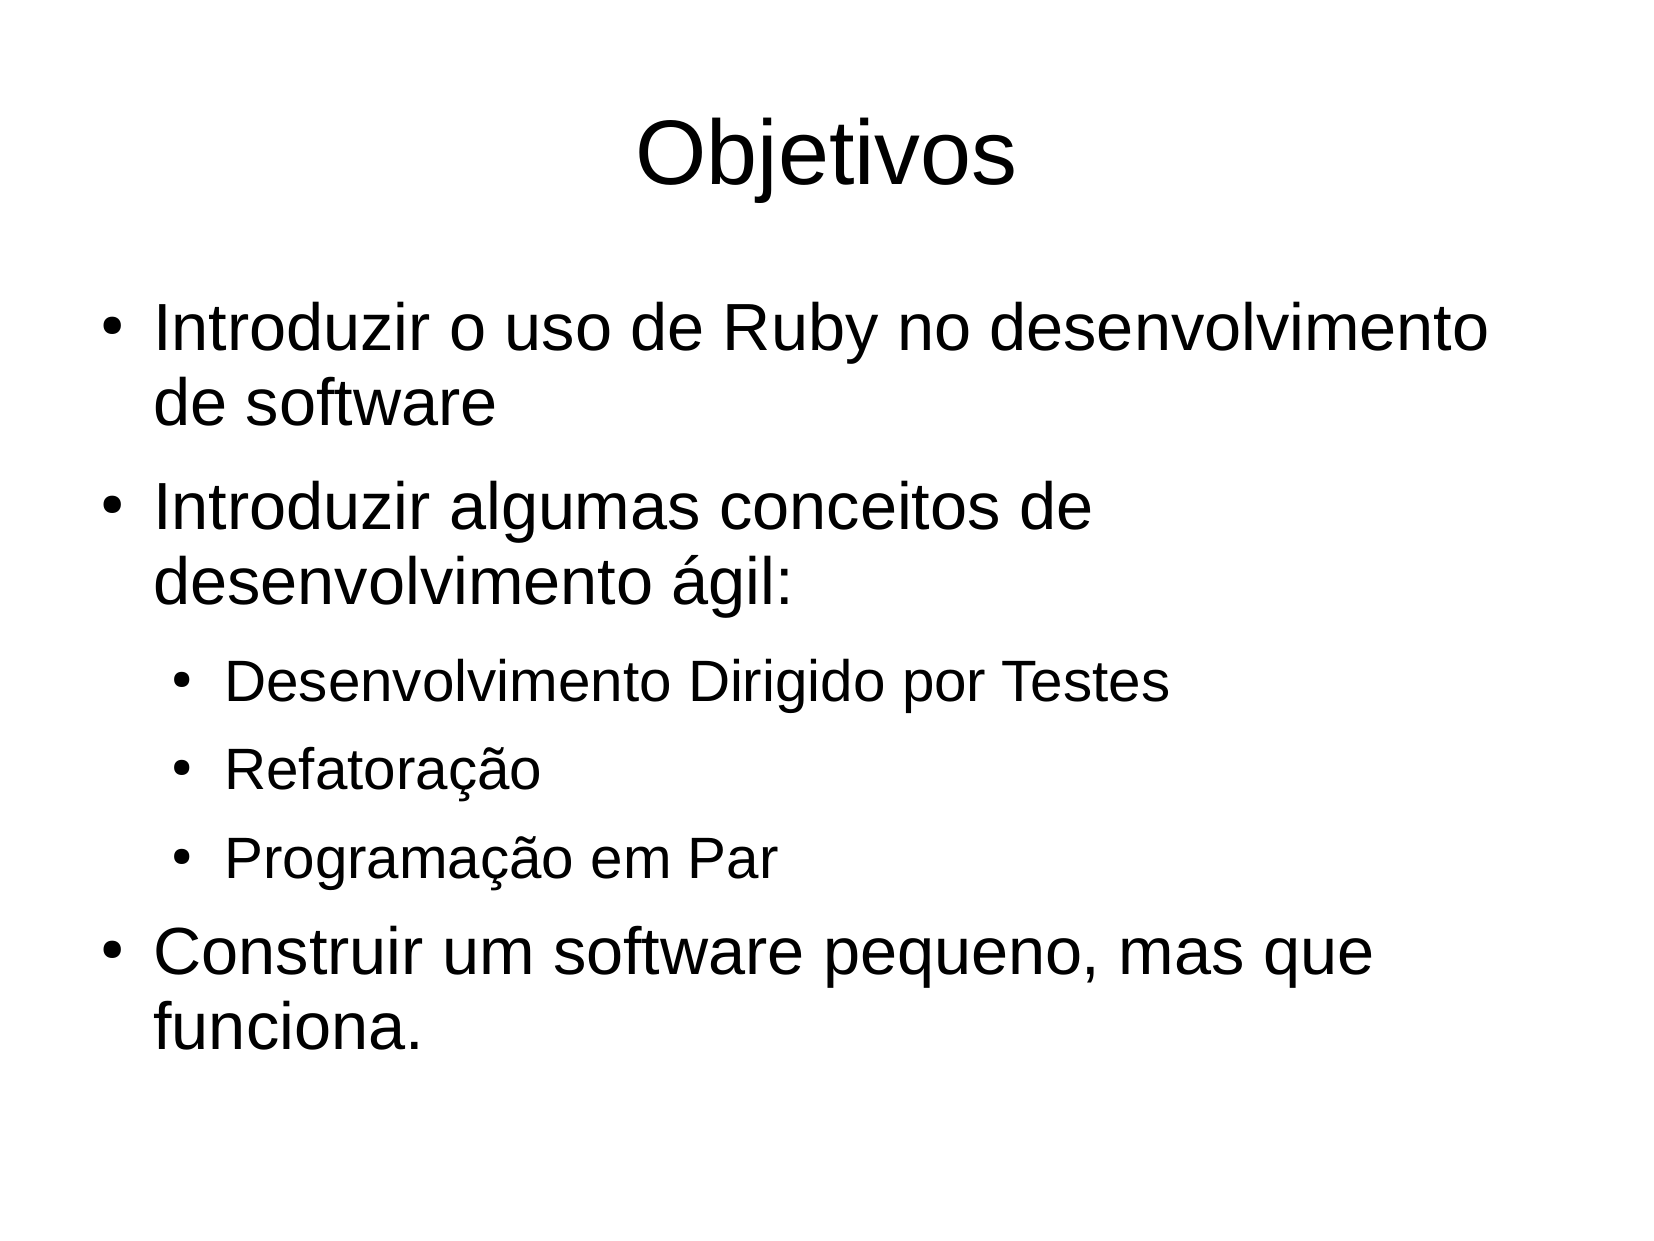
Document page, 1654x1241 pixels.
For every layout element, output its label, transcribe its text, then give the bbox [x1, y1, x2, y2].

list Introduzir o uso de Ruby no desenvolvimento de software Introduzir algumas conceitos de desenvolvimento ágil: Desenvolvimento Dirigido por Testes Refatoração Programação em Par Construir um software pequeno, mas que funciona. [82, 290, 1571, 1109]
title Objetivos [82, 49, 1571, 257]
